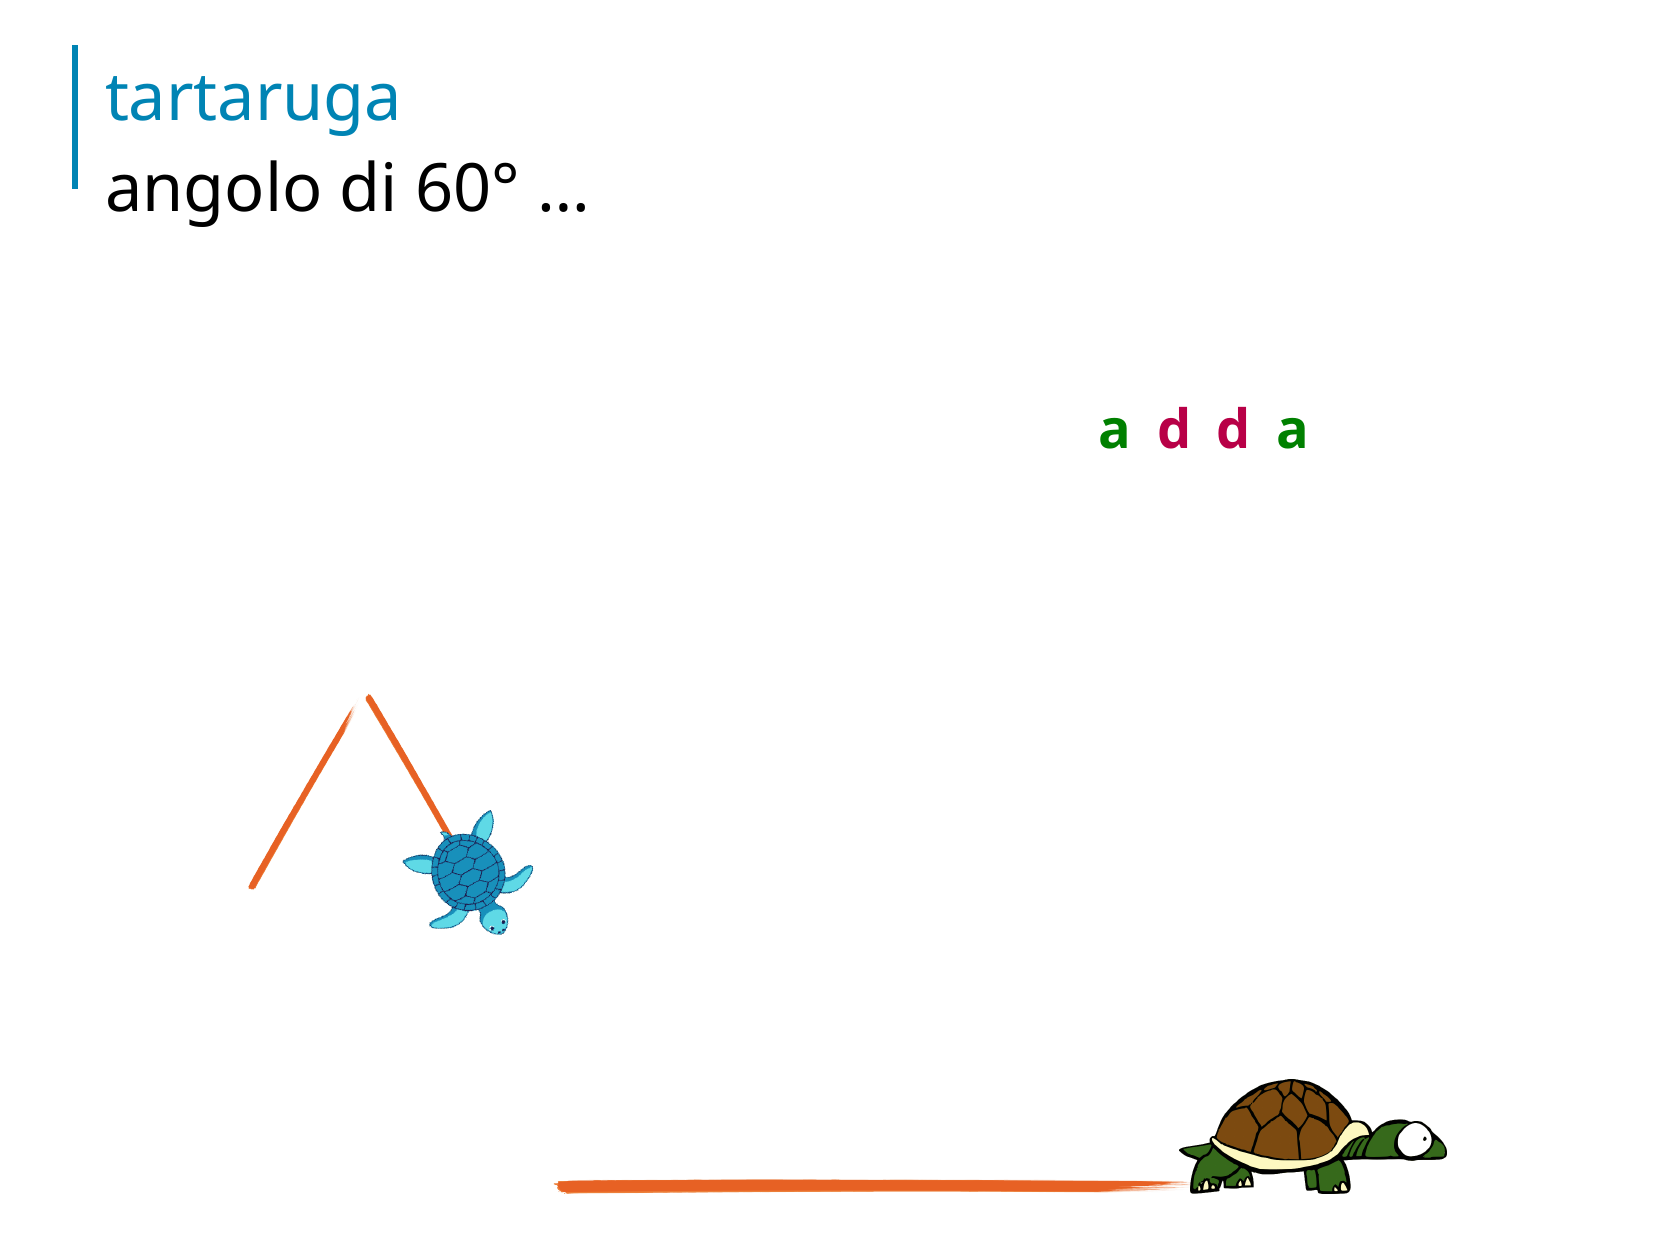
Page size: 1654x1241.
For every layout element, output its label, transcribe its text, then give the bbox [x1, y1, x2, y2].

text_box a [1083, 383, 1142, 472]
picture [553, 1079, 1447, 1194]
text_box d [1142, 383, 1202, 472]
text_box d [1202, 383, 1261, 472]
picture [246, 692, 554, 963]
title tartaruga angolo di 60° … [105, 49, 1571, 200]
text_box a [1261, 383, 1338, 472]
